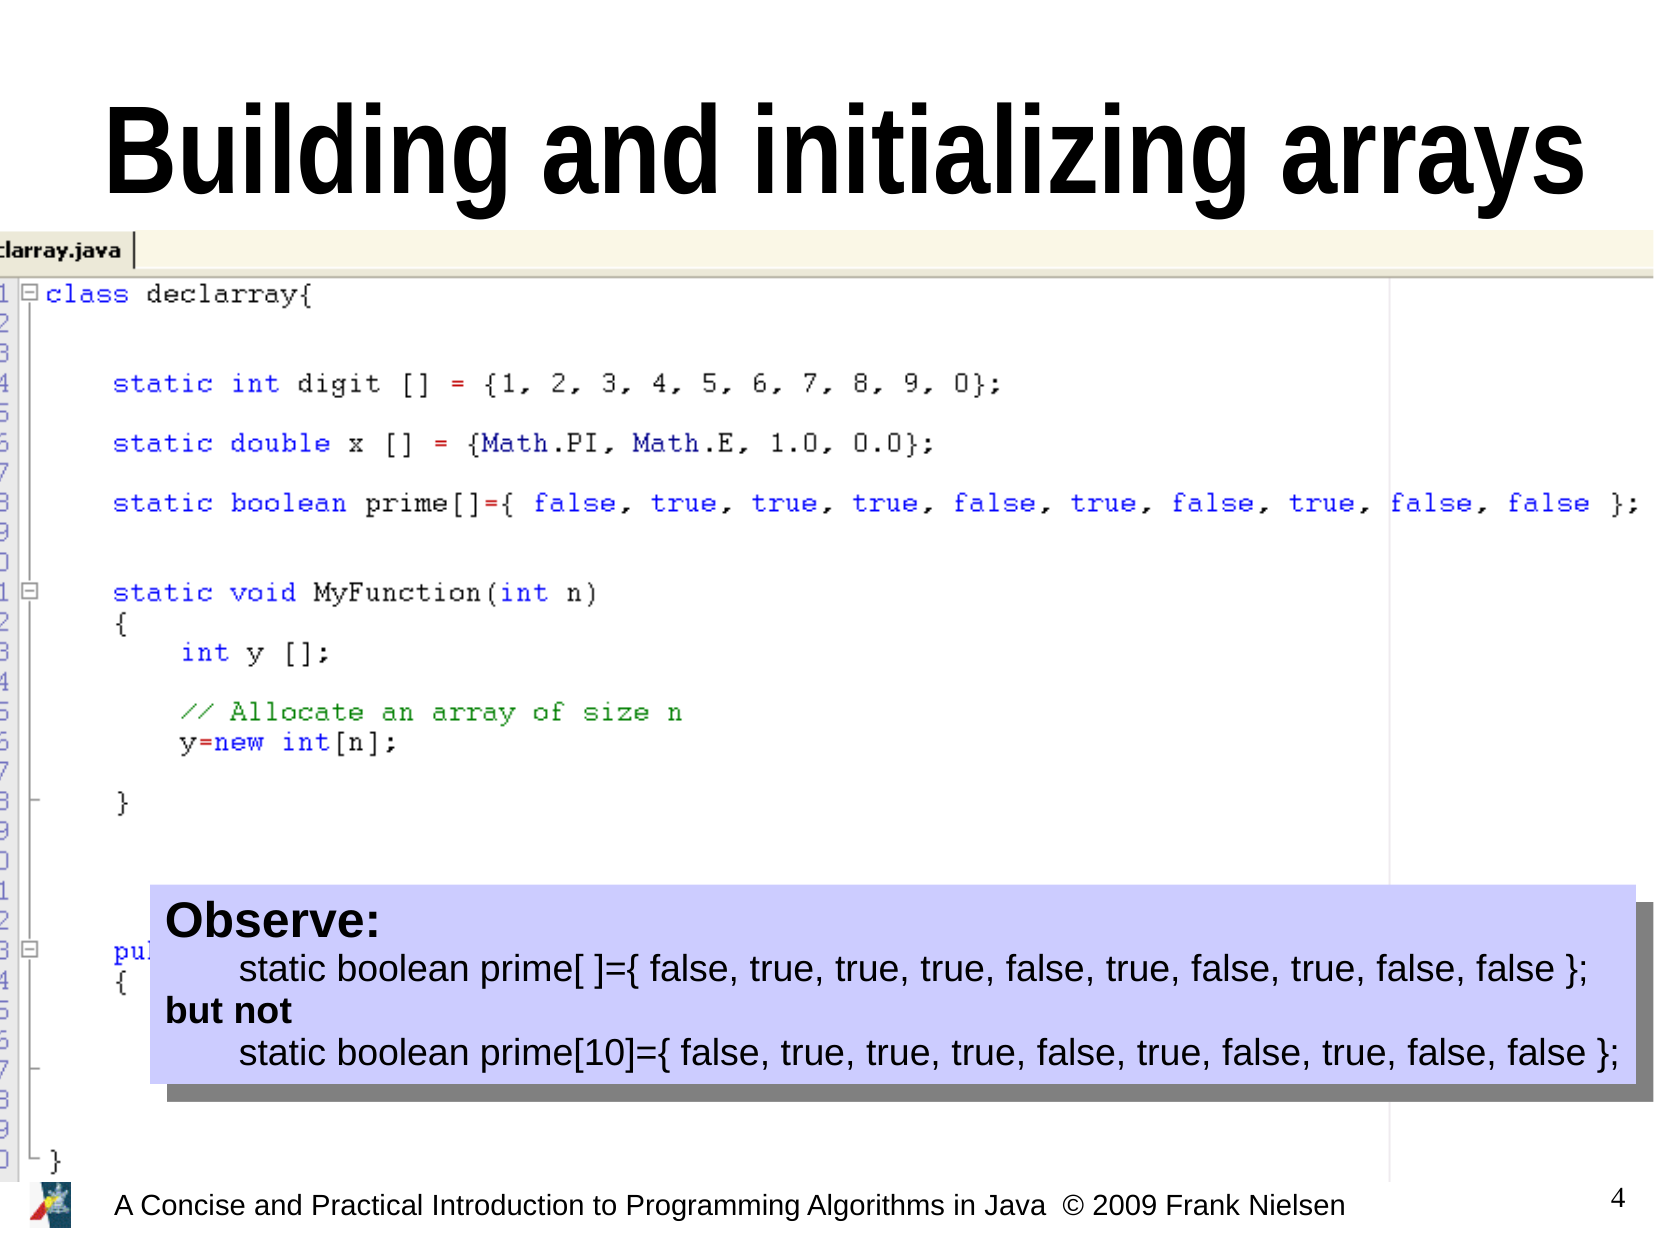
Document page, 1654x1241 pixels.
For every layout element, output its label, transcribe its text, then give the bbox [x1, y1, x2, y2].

picture [0, 230, 1654, 1228]
text_box Observe: static boolean prime[ ]={ false, true, true, true, false, true, false, true, false, false }; but not static boolean prime[10]={ false, true, true, true, false, true, false, true, false, false }; [150, 884, 1636, 1084]
text_box Building and initializing arrays [88, 69, 1604, 227]
